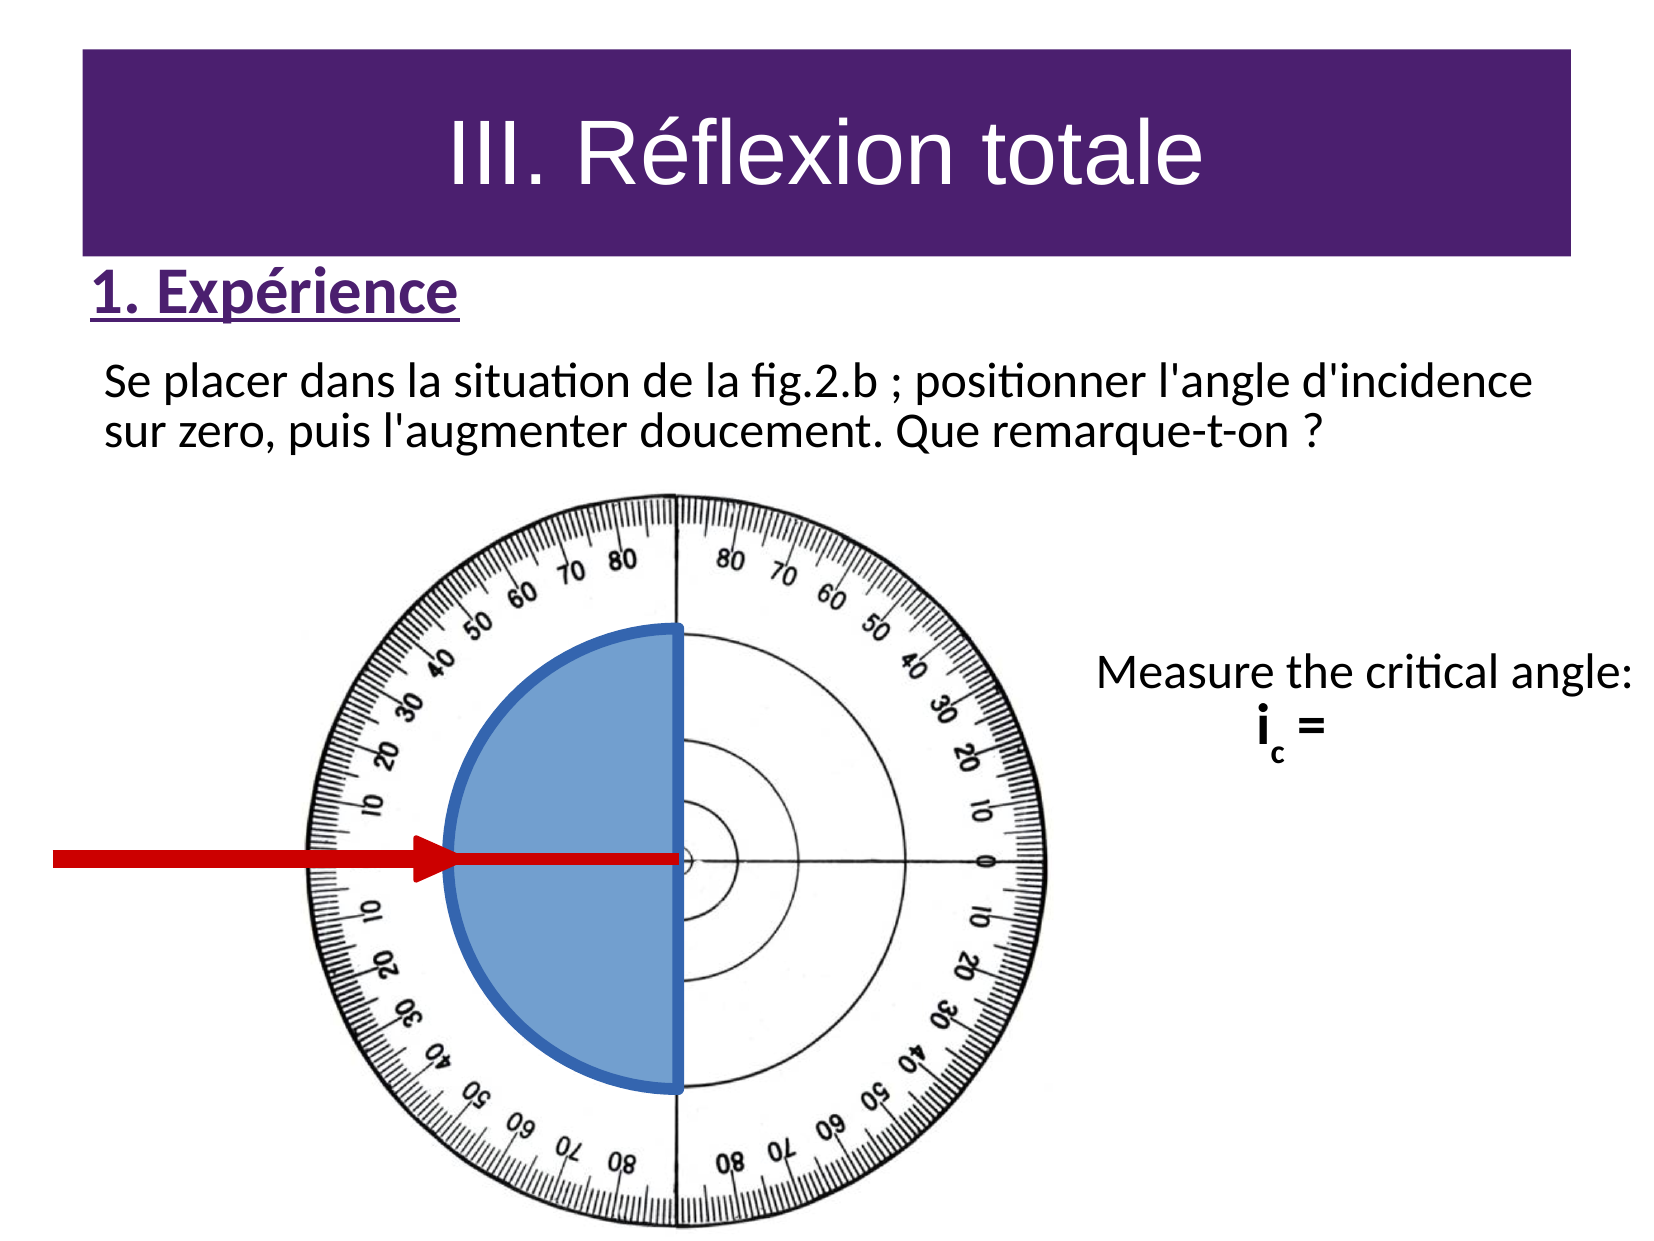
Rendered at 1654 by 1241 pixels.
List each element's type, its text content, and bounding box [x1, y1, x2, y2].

text_box [448, 628, 679, 853]
picture [300, 490, 1054, 1240]
text_box [448, 865, 679, 1090]
text_box 1. Expérience [74, 256, 1538, 353]
title III. Réflexion totale [82, 49, 1571, 257]
text_box Se placer dans la situation de la fig.2.b ; positionner l'angle d'incidence sur zero, puis l'augmenter doucement. Que remarque-t-on ? [88, 352, 1565, 490]
text_box Measure the critical angle: ic = [1080, 643, 1654, 803]
